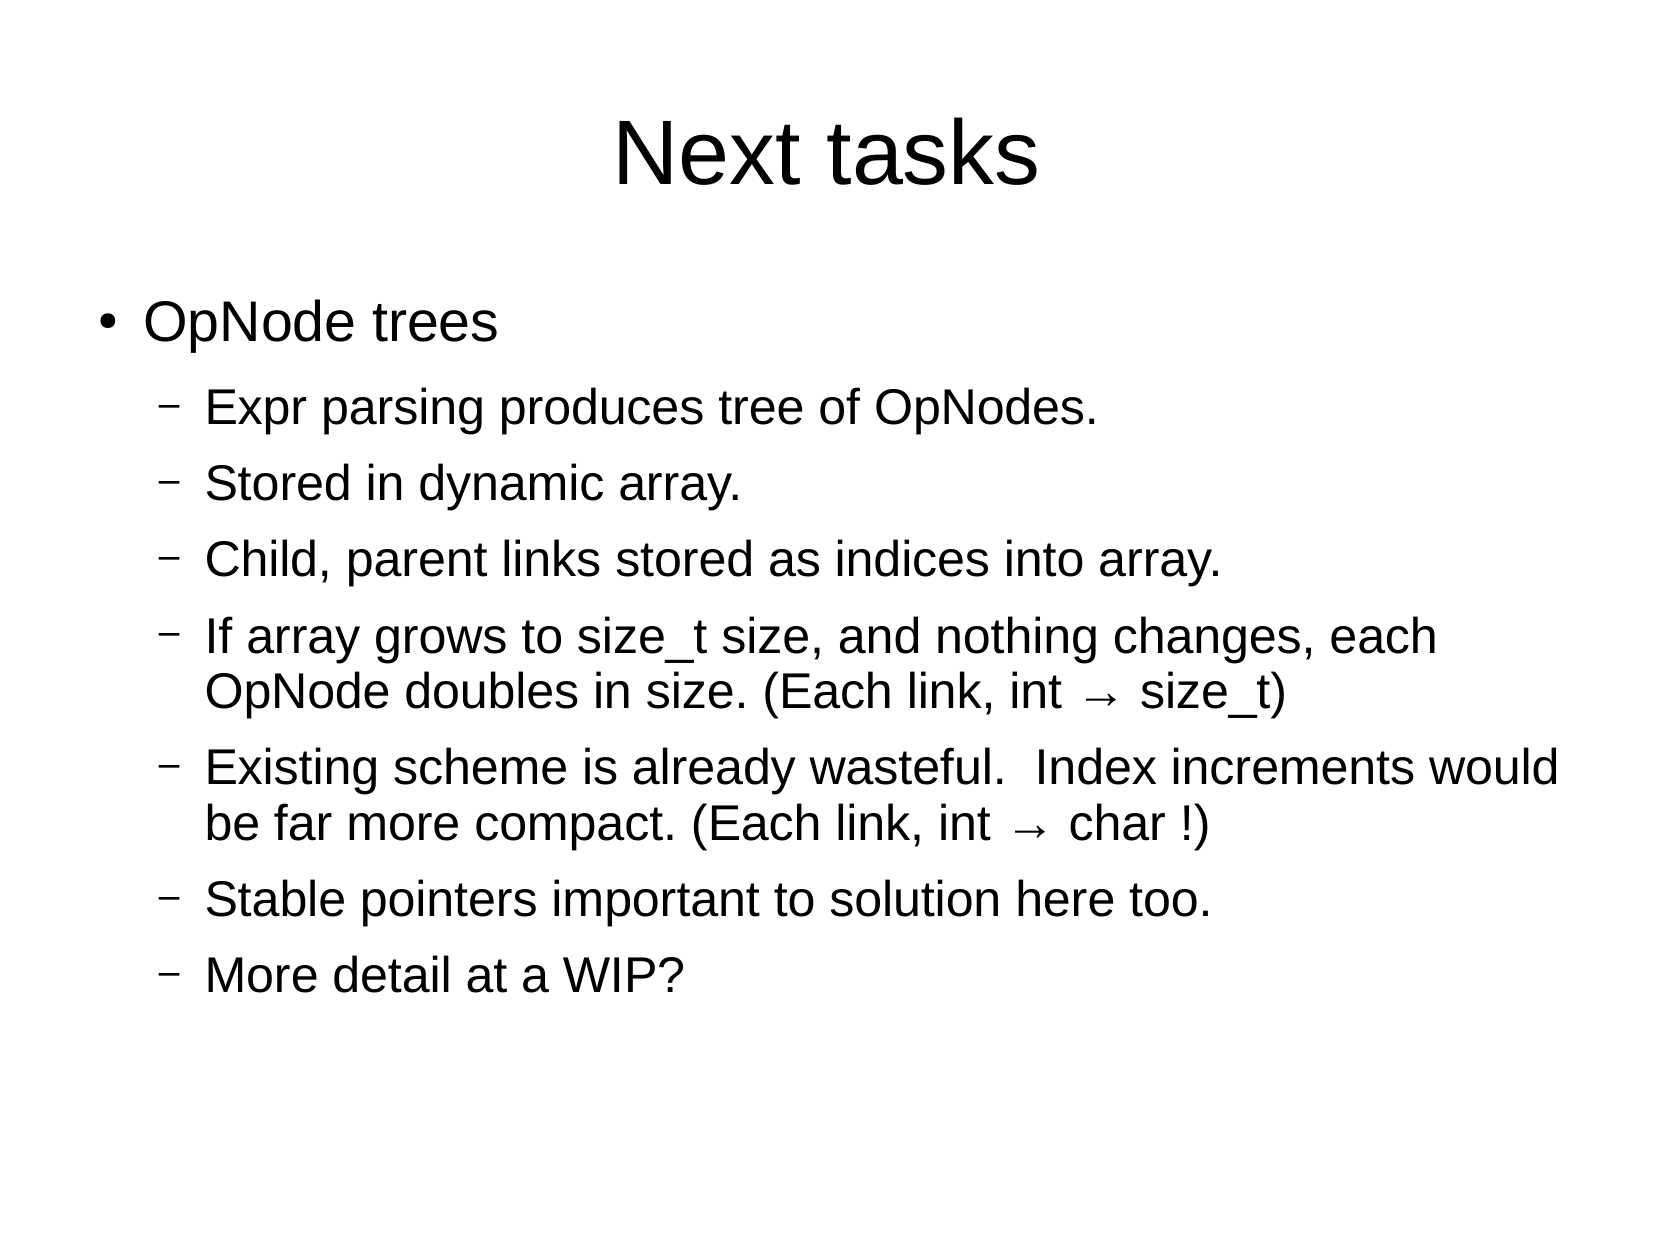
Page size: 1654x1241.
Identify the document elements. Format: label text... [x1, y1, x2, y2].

title Next tasks [82, 49, 1571, 257]
list OpNode trees Expr parsing produces tree of OpNodes. Stored in dynamic array. Child, parent links stored as indices into array. If array grows to size_t size, and nothing changes, each OpNode doubles in size. (Each link, int → size_t) Existing scheme is already wasteful. Index increments would be far more compact. (Each link, int → char !) Stable pointers important to solution here too. More detail at a WIP? [82, 290, 1571, 1010]
